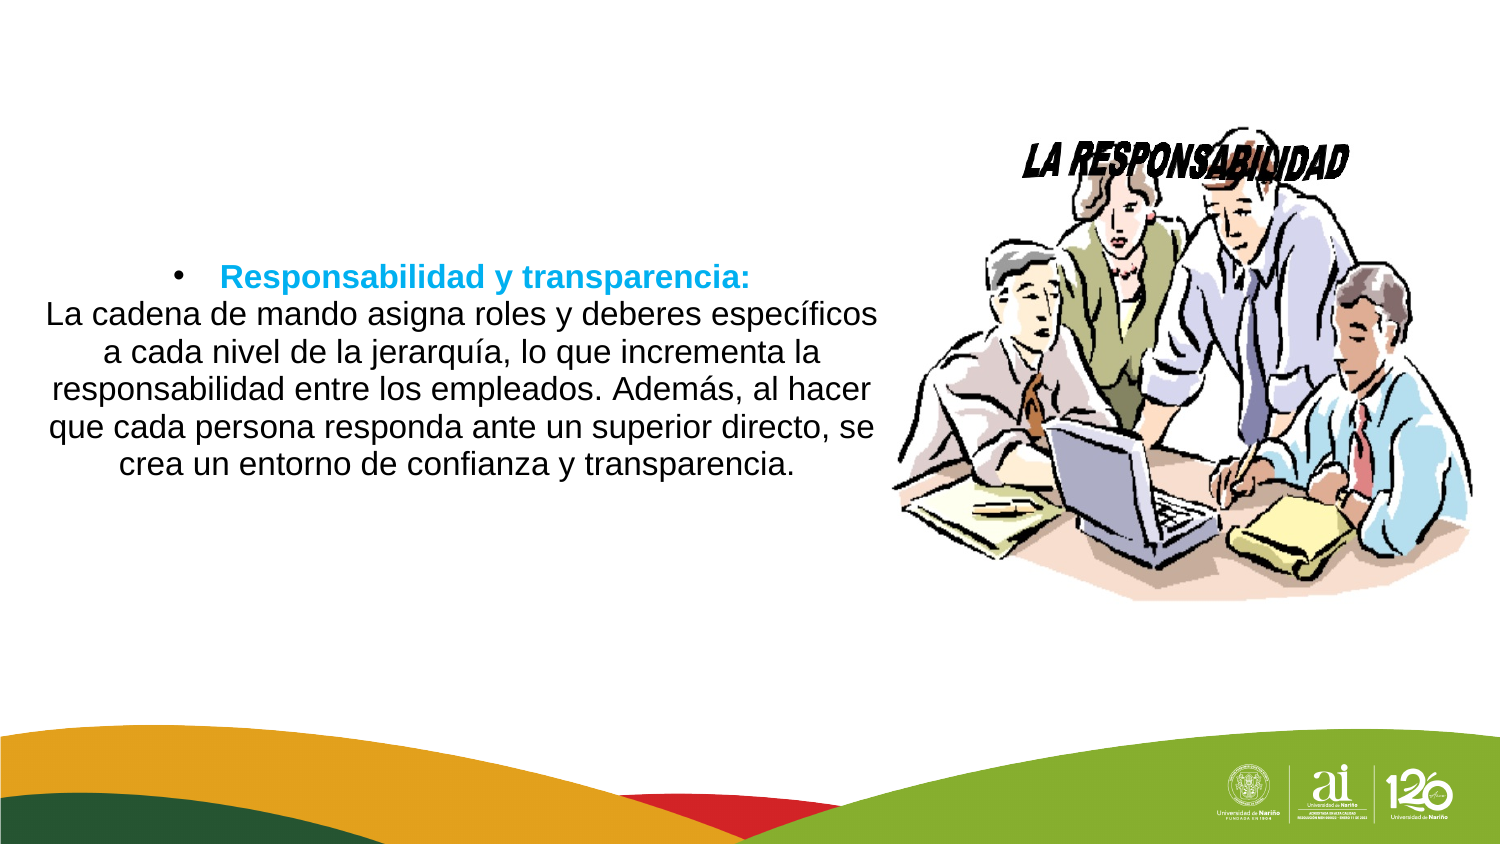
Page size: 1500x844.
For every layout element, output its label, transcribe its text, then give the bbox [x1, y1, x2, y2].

text_box ​ Responsabilidad y transparencia:​ La cadena de mando asigna roles y deberes específicos a cada nivel de la jerarquía, lo que incrementa la responsabilidad entre los empleados. Además, al hacer que cada persona responda ante un superior directo, se crea un entorno de confianza y transparencia. [20, 210, 884, 494]
picture [0, 14, 1500, 844]
